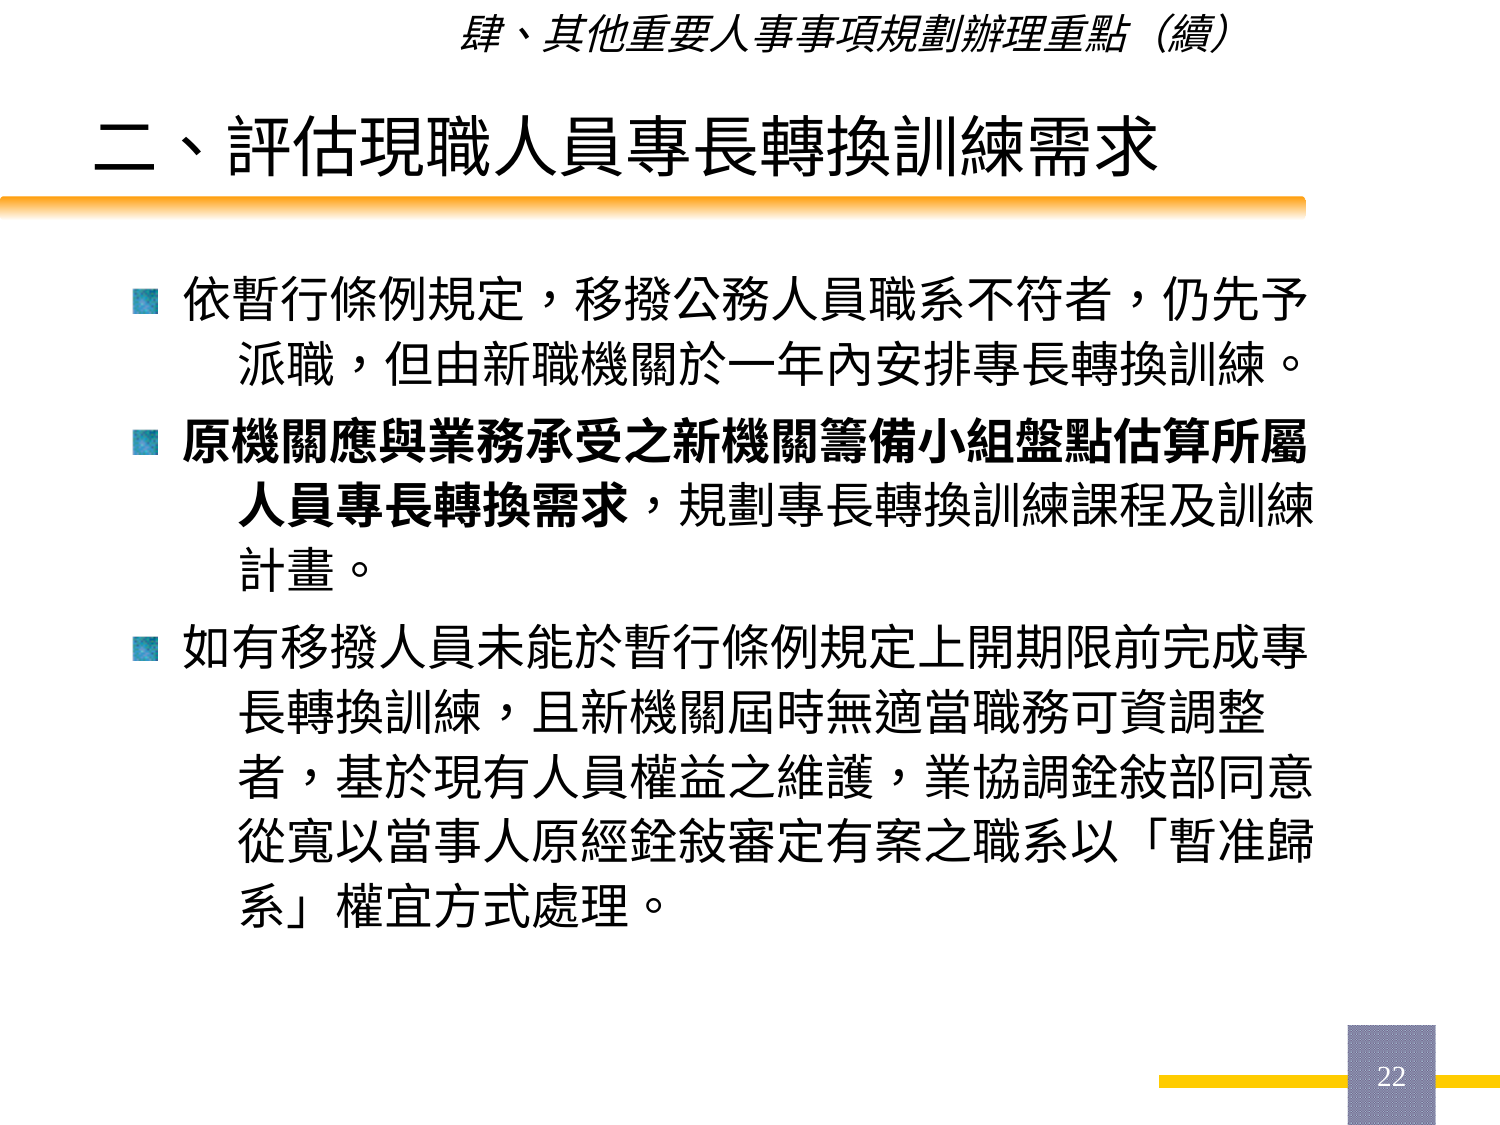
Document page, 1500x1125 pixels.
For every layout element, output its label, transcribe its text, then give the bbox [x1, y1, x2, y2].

text_box [1347, 1025, 1436, 1125]
title 二、評估現職人員專長轉換訓練需求 [76, 54, 1500, 193]
text_box 肆、其他重要人事事項規劃辦理重點（續） [442, 0, 1447, 66]
list 依暫行條例規定，移撥公務人員職系不符者，仍先予派職，但由新職機關於一年內安排專長轉換訓練。 原機關應與業務承受之新機關籌備小組盤點估算所屬人員專長轉換需求，規劃專長轉換訓練課程及訓練計畫。 如有移撥人員未能於暫行條例規定上開期限前完成專長轉換訓練，且新機關屆時無適當職務可資調整者，基於現有人員權益之維護，業協調銓敍部同意從寬以當事人原經銓敍審定有案之職系以「暫准歸系」權宜方式處理。 [112, 255, 1353, 1000]
